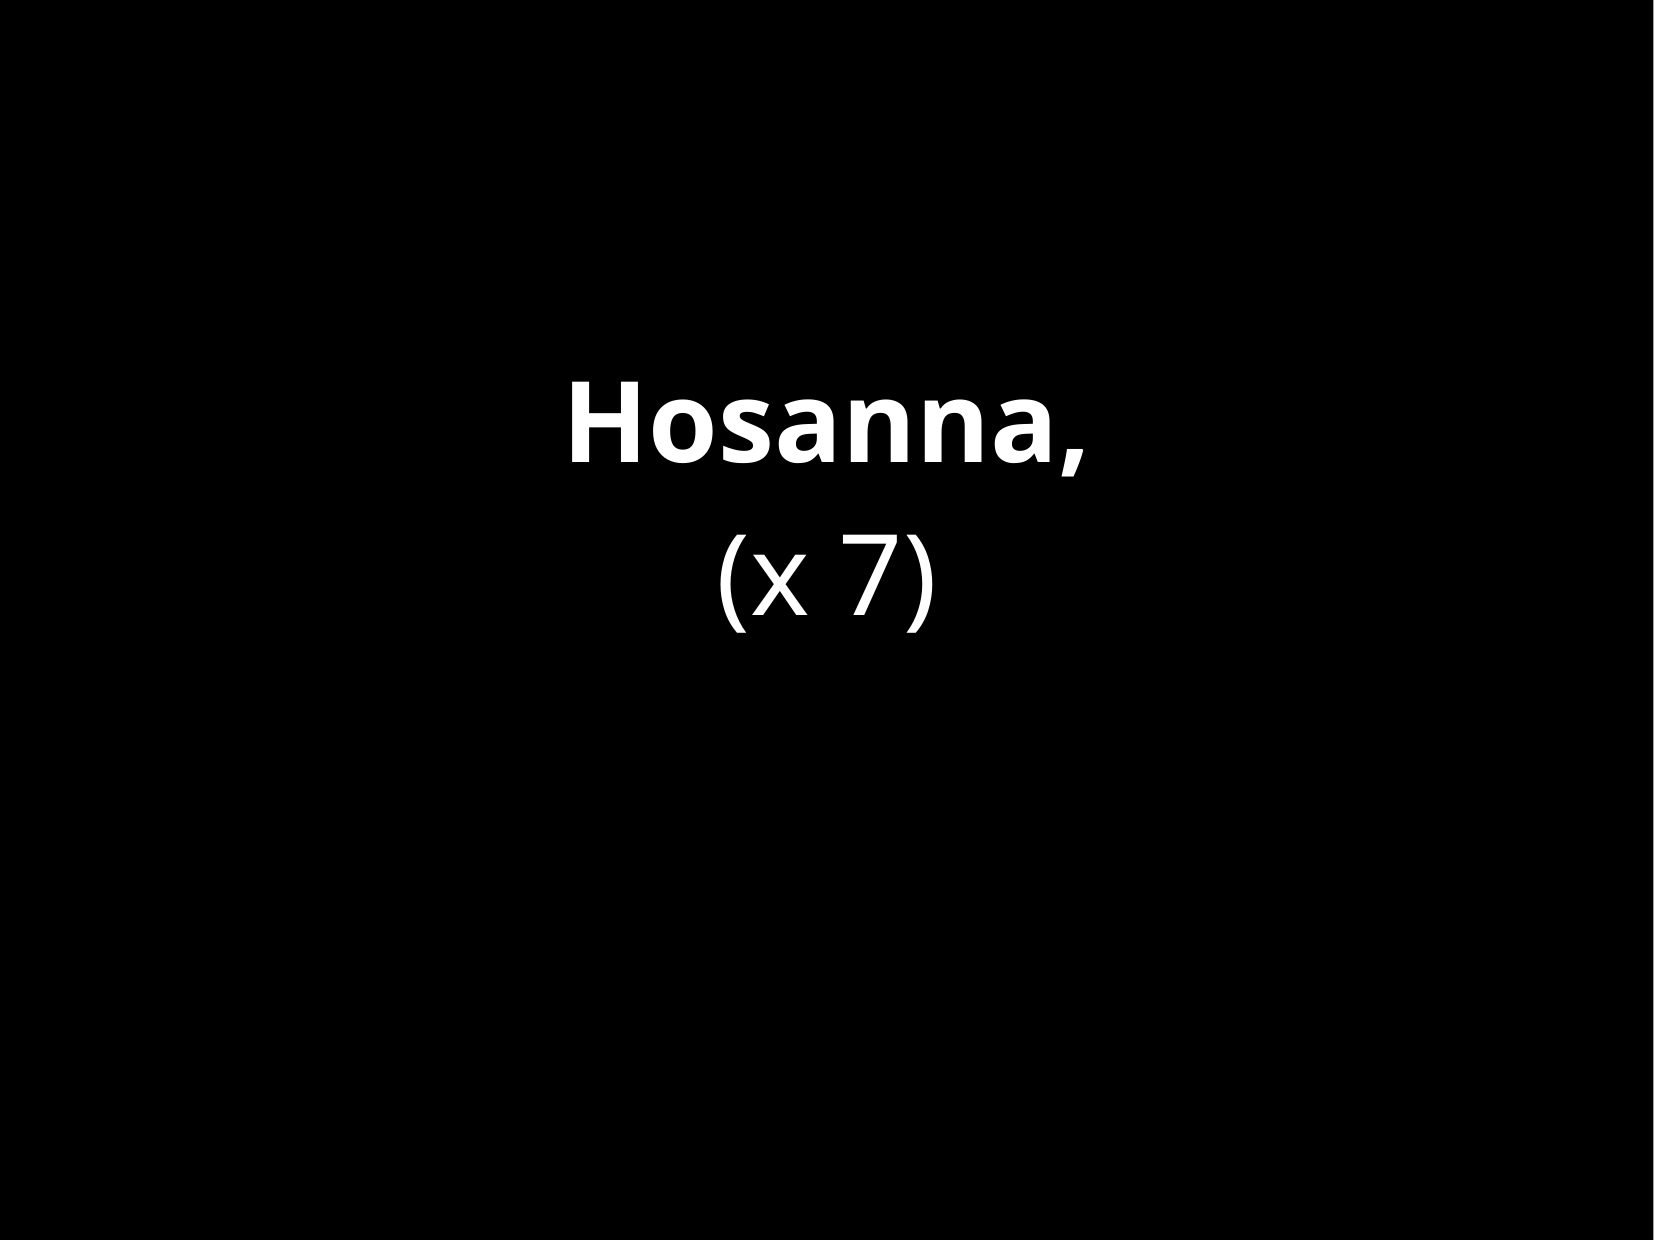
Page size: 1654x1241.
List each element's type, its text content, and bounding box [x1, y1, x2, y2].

subtitle Hosanna, (x 7) [82, 35, 1571, 1109]
